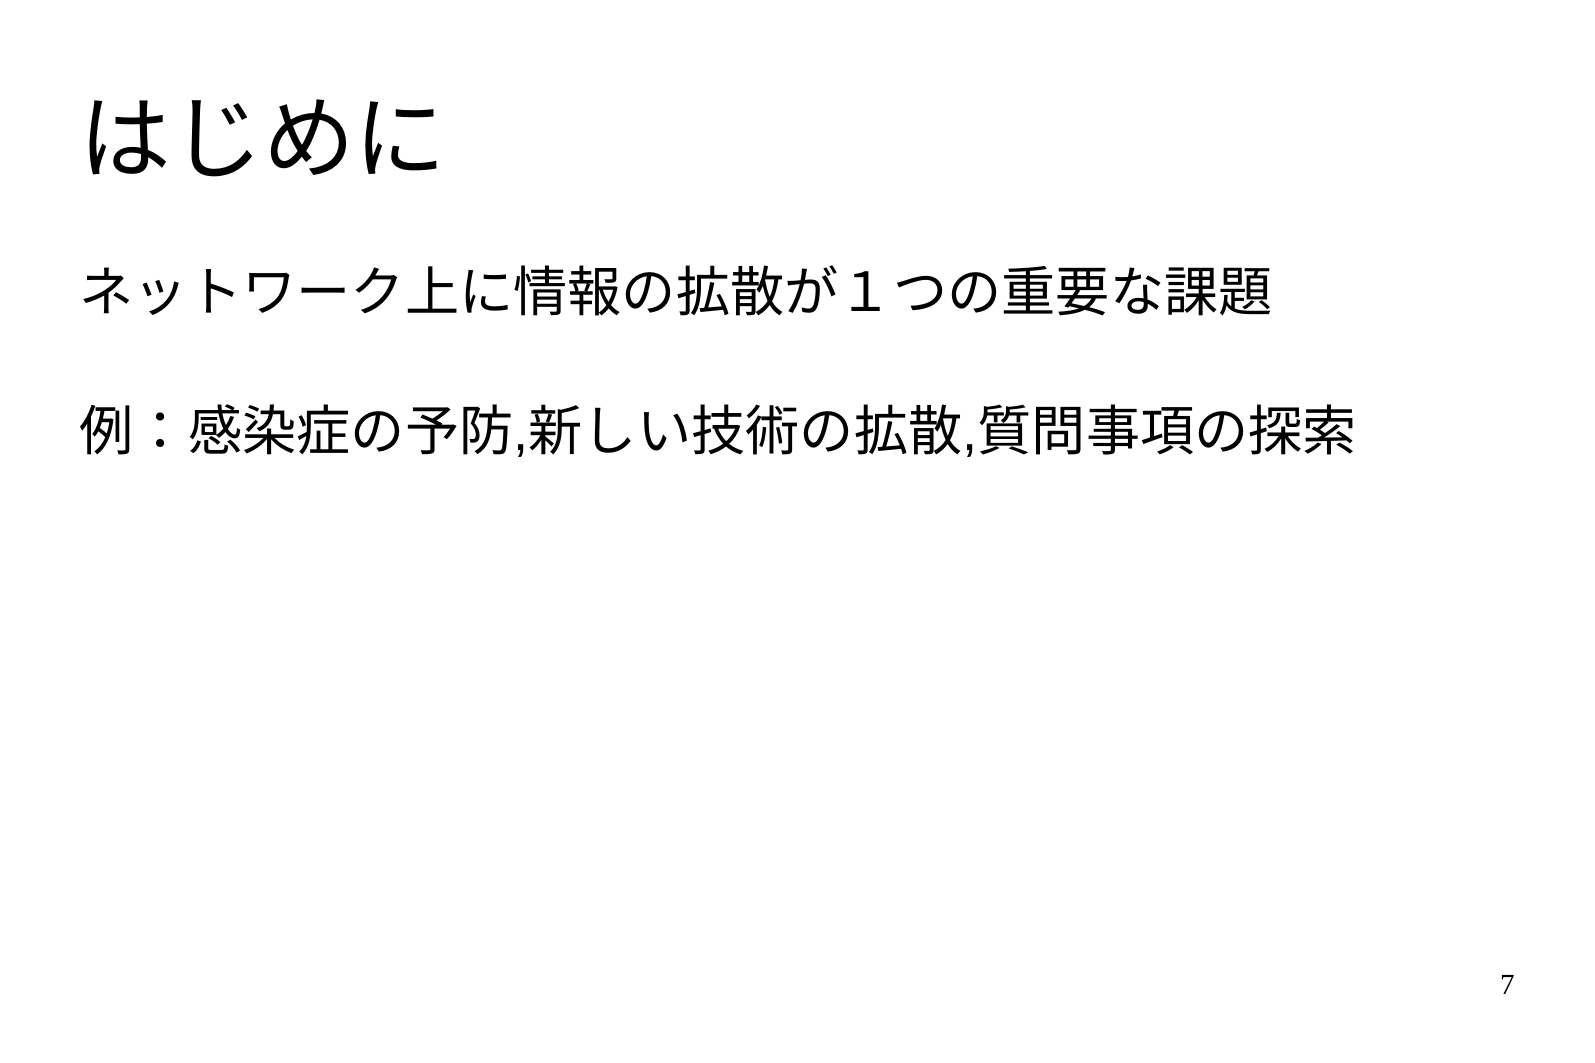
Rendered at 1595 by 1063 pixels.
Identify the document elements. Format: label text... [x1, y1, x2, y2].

title はじめに [79, 42, 1515, 220]
subtitle ネットワーク上に情報の拡散が１つの重要な課題 例：感染症の予防,新しい技術の拡散,質問事項の探索 [79, 248, 1515, 951]
